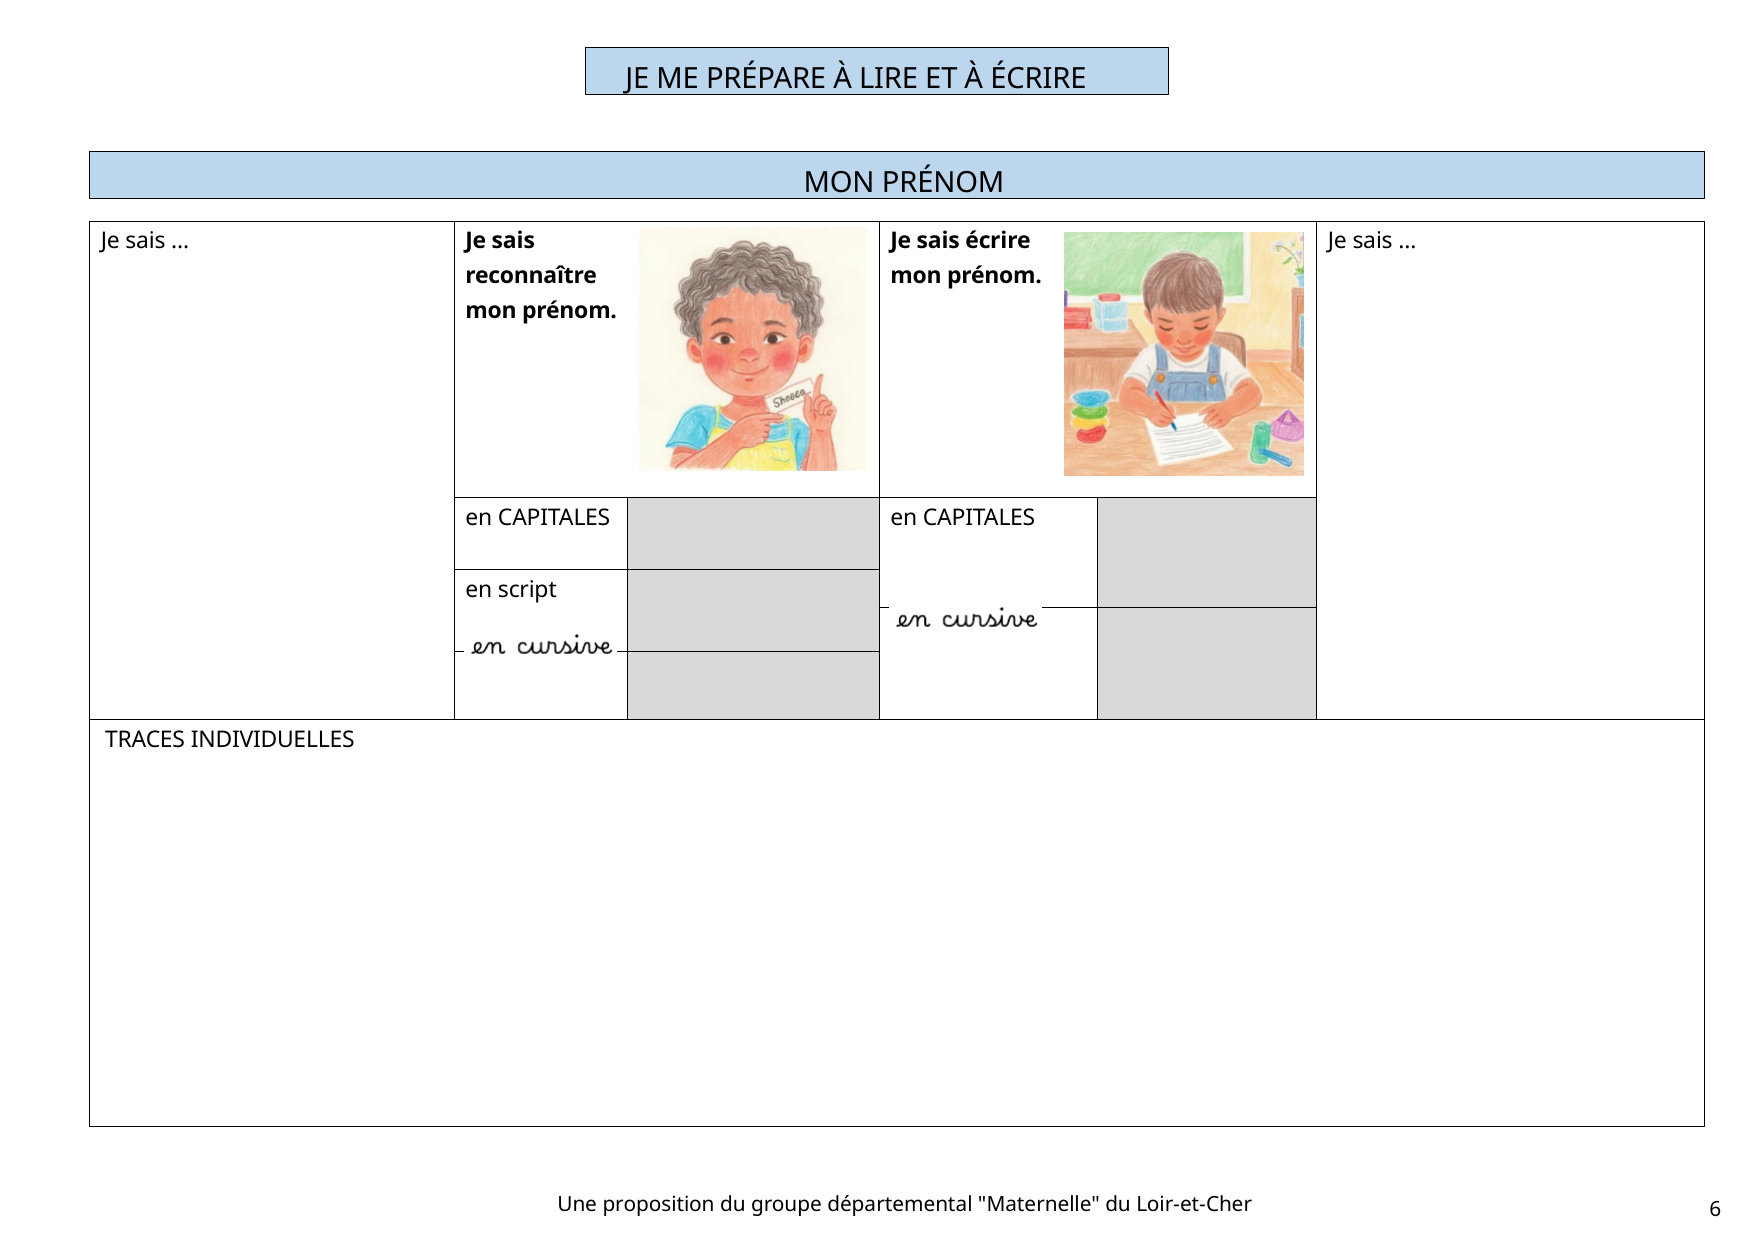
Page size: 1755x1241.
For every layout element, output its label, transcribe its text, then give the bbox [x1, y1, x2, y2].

table_cell [1098, 608, 1316, 719]
table_cell en script [455, 570, 627, 651]
table_header Je sais … [1317, 222, 1704, 719]
table_header Je sais … [90, 222, 454, 719]
text_box 6 [1694, 1188, 1729, 1228]
text_box JE ME PRÉPARE À LIRE ET À ÉCRIRE [585, 47, 1169, 95]
table_cell en CAPITALES [455, 498, 627, 569]
table_cell [1098, 498, 1316, 607]
picture [639, 227, 867, 471]
table_header Je sais reconnaître mon prénom. [455, 222, 879, 497]
text_box Une proposition du groupe départemental "Maternelle" du Loir-et-Cher [542, 1182, 1307, 1223]
picture [889, 605, 1042, 636]
table_cell [628, 570, 879, 651]
table_cell en CAPITALES [880, 498, 1097, 607]
table_cell [628, 652, 879, 719]
table_cell [880, 608, 1097, 719]
table_cell [628, 498, 879, 569]
text_box TRACES INDIVIDUELLES [89, 719, 1705, 1127]
picture [1064, 232, 1304, 476]
picture [464, 632, 617, 663]
text_box MON PRÉNOM [89, 151, 1705, 199]
table_header Je sais écrire mon prénom. [880, 222, 1316, 497]
table_cell [455, 652, 627, 719]
